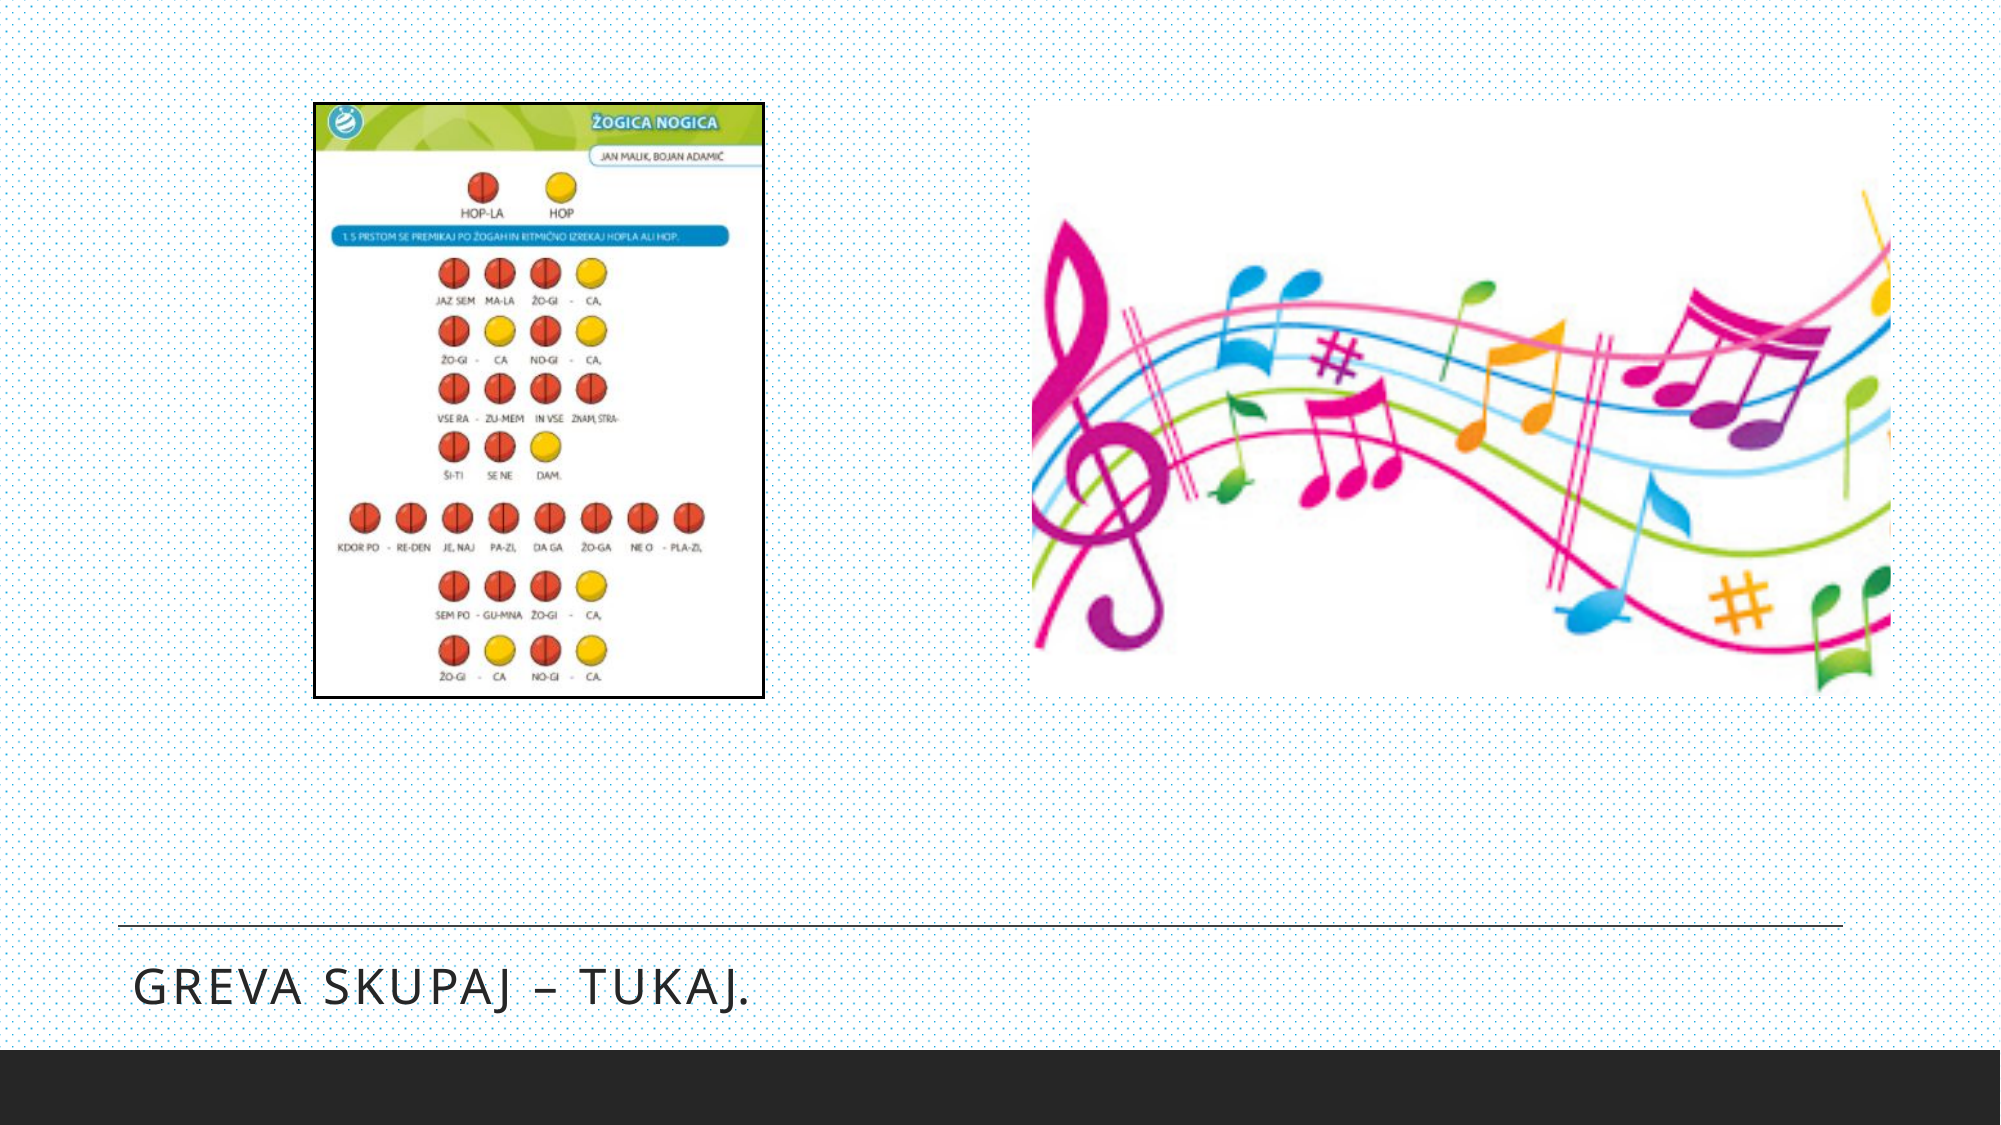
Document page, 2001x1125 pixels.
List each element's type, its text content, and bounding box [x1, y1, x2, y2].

text_box [0, 0, 2000, 1125]
picture [1031, 104, 1891, 697]
picture [315, 104, 763, 697]
list GREVA SKUPAJ – TUKAJ. [103, 948, 1897, 1025]
